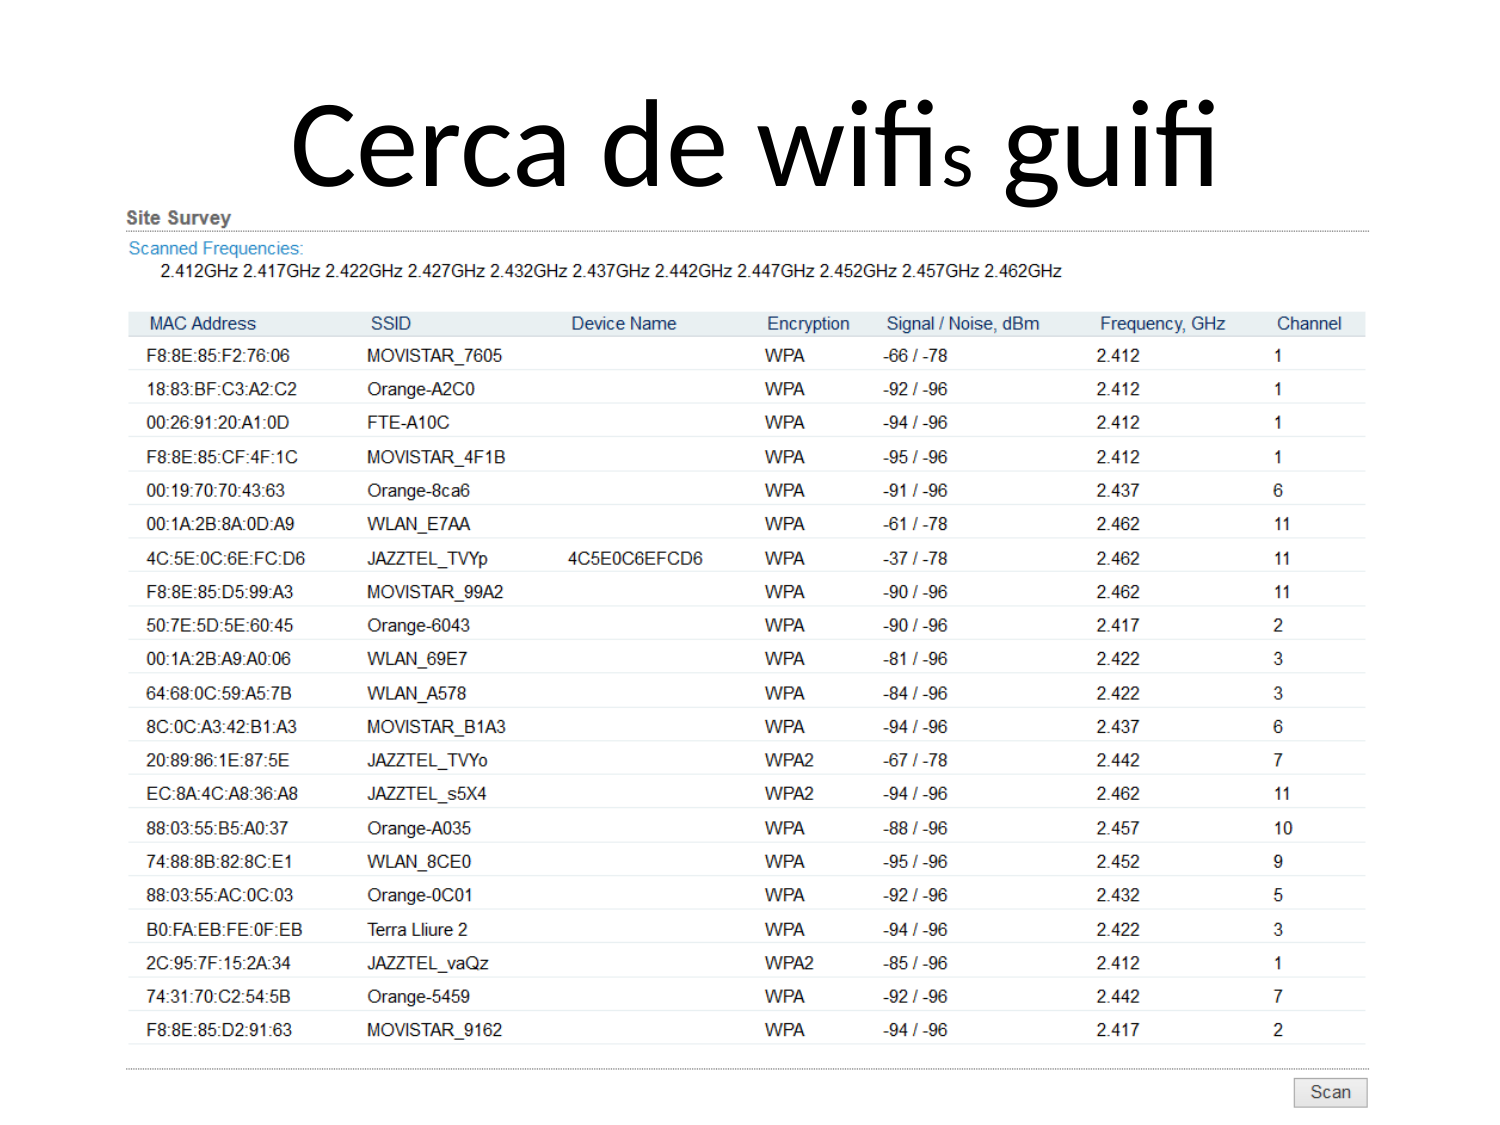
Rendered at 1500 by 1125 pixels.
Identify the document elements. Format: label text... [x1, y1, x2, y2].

picture [88, 208, 1424, 1115]
text_box Cerca de wifis guifi [123, 54, 1388, 208]
